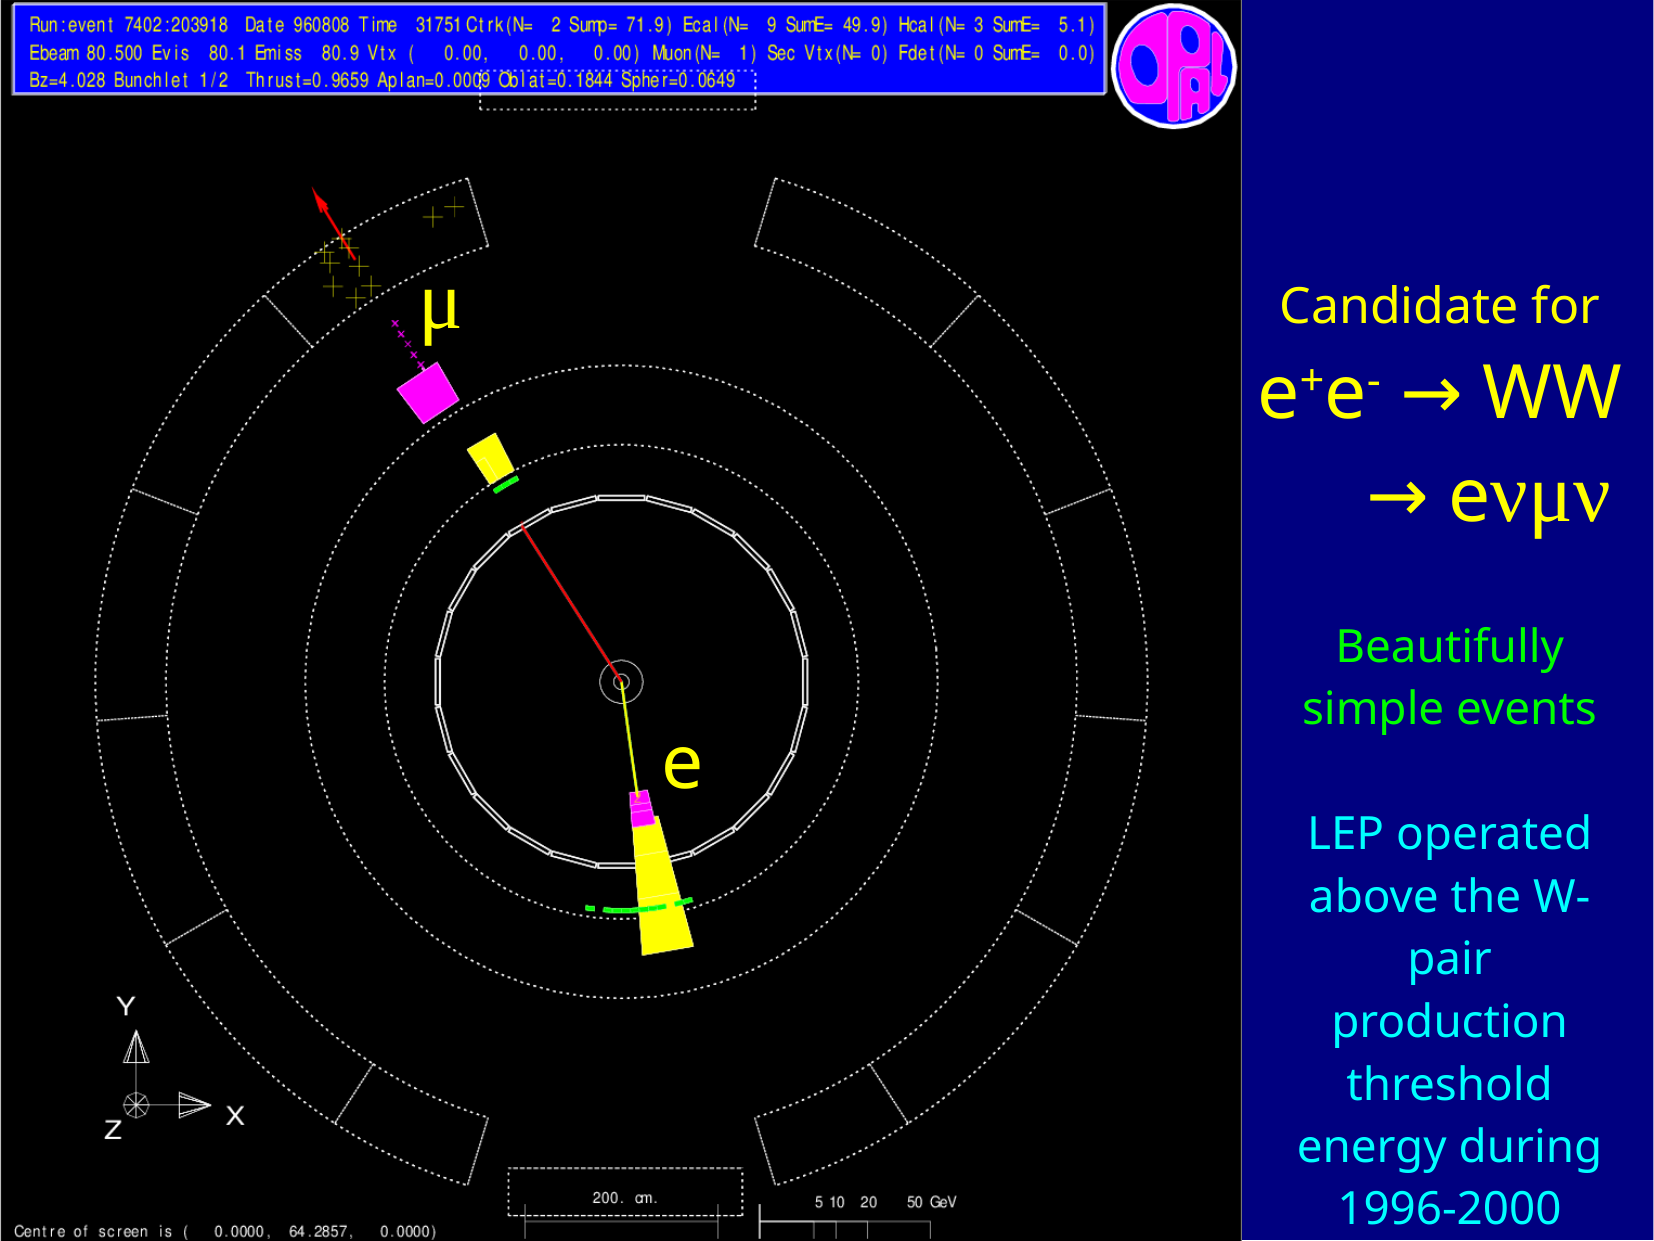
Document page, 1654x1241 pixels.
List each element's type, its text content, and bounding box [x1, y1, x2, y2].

text_box e [646, 700, 718, 803]
text_box μ [404, 246, 479, 354]
picture [0, 0, 1242, 1241]
text_box Beautifully simple events LEP operated above the W-pair production threshold energy during 1996-2000 [1269, 605, 1630, 1101]
text_box Candidate for e+e- → WW → eνμν [1242, 263, 1637, 518]
